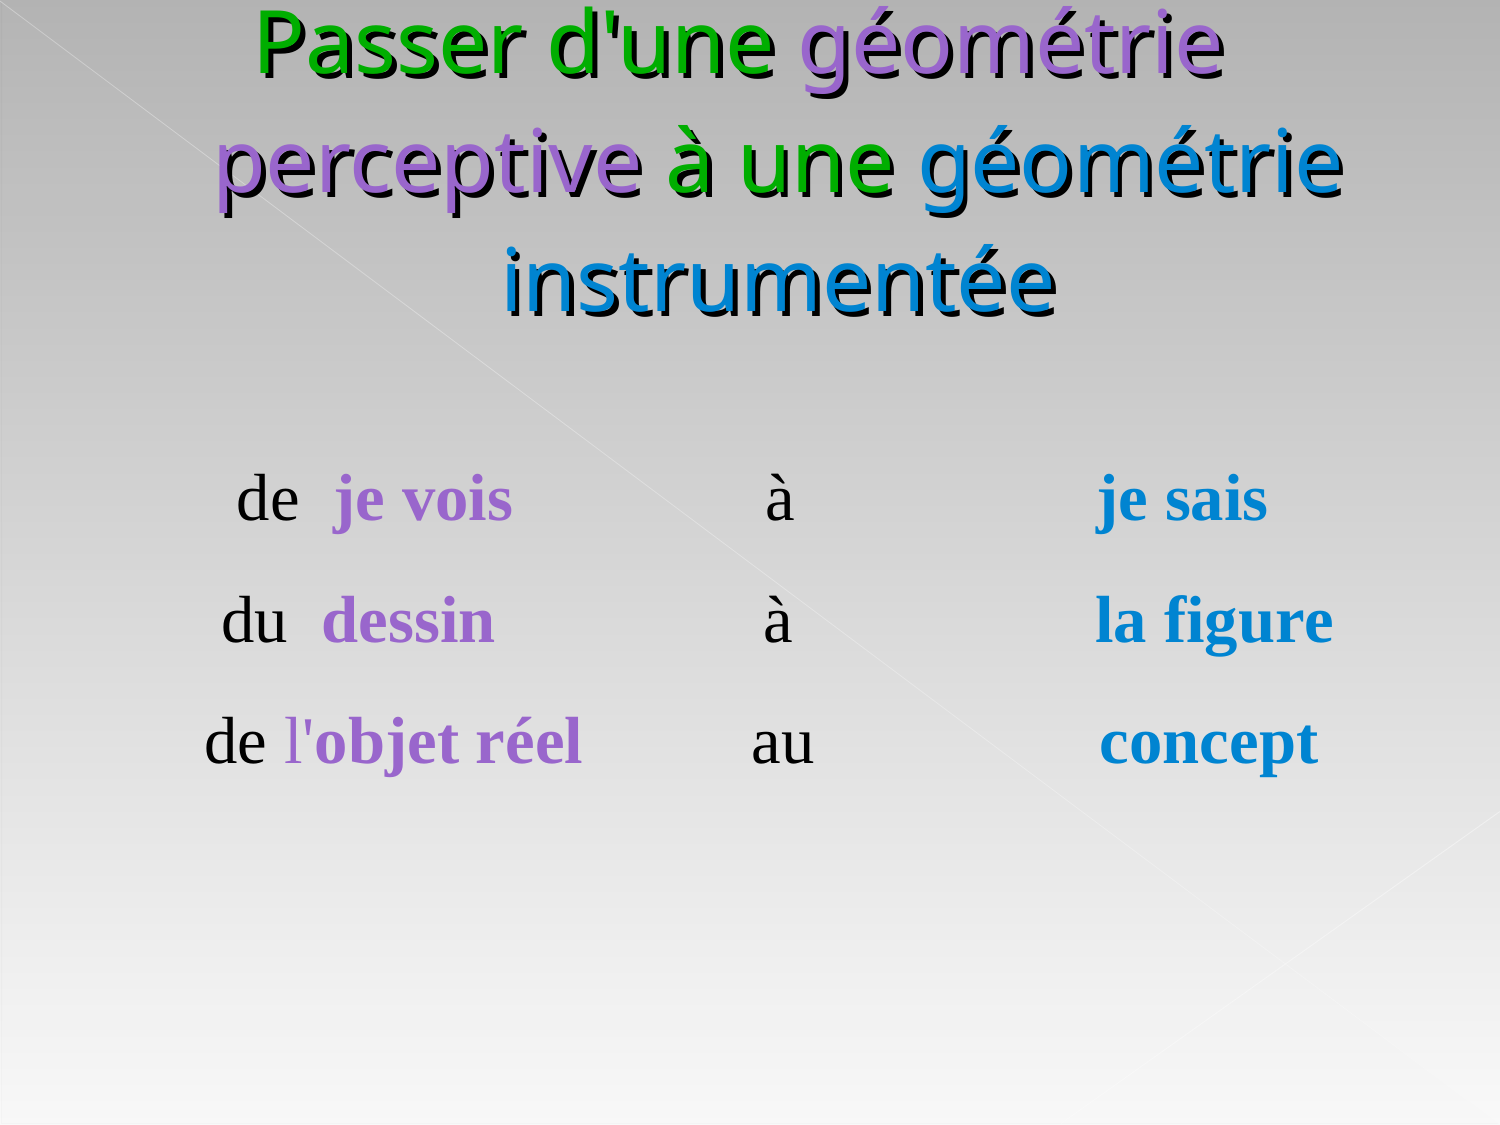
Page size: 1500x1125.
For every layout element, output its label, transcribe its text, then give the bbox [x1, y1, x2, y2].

text_box de je vois à je sais du dessin à la figure de l'objet réel au concept [118, 324, 1388, 1029]
title Passer d'une géométrie perceptive à une géométrie instrumentée [29, 51, 1447, 267]
